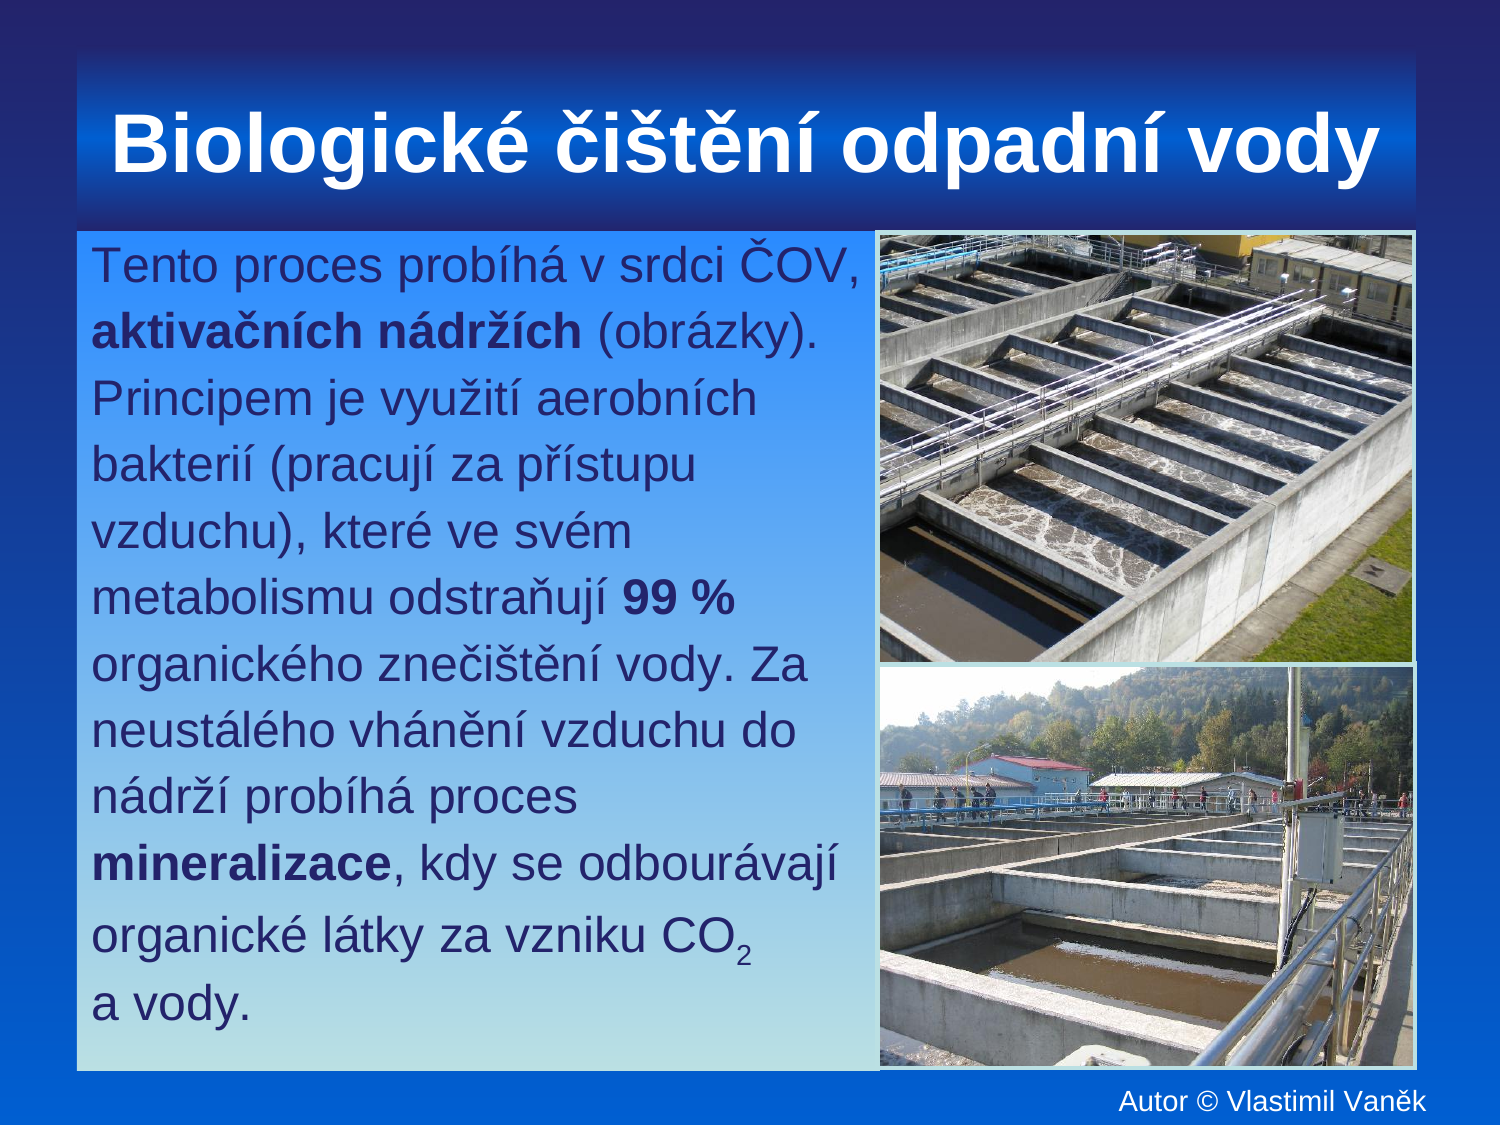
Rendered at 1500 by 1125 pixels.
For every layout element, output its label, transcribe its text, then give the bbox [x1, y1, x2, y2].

picture [879, 667, 1413, 1066]
title Biologické čištění odpadní vody [76, 45, 1416, 231]
text_box Autor © Vlastimil Vaněk [1103, 1074, 1442, 1125]
list Tento proces probíhá v srdci ČOV, aktivačních nádržích (obrázky). Principem je využití aerobních bakterií (pracují za přístupu vzduchu), které ve svém metabolismu odstraňují 99 % organického znečištění vody. Za neustálého vhánění vzduchu do nádrží probíhá proces mineralizace, kdy se odbourávají organické látky za vzniku CO2 a vody. [76, 231, 880, 1071]
text_box [879, 234, 1412, 663]
